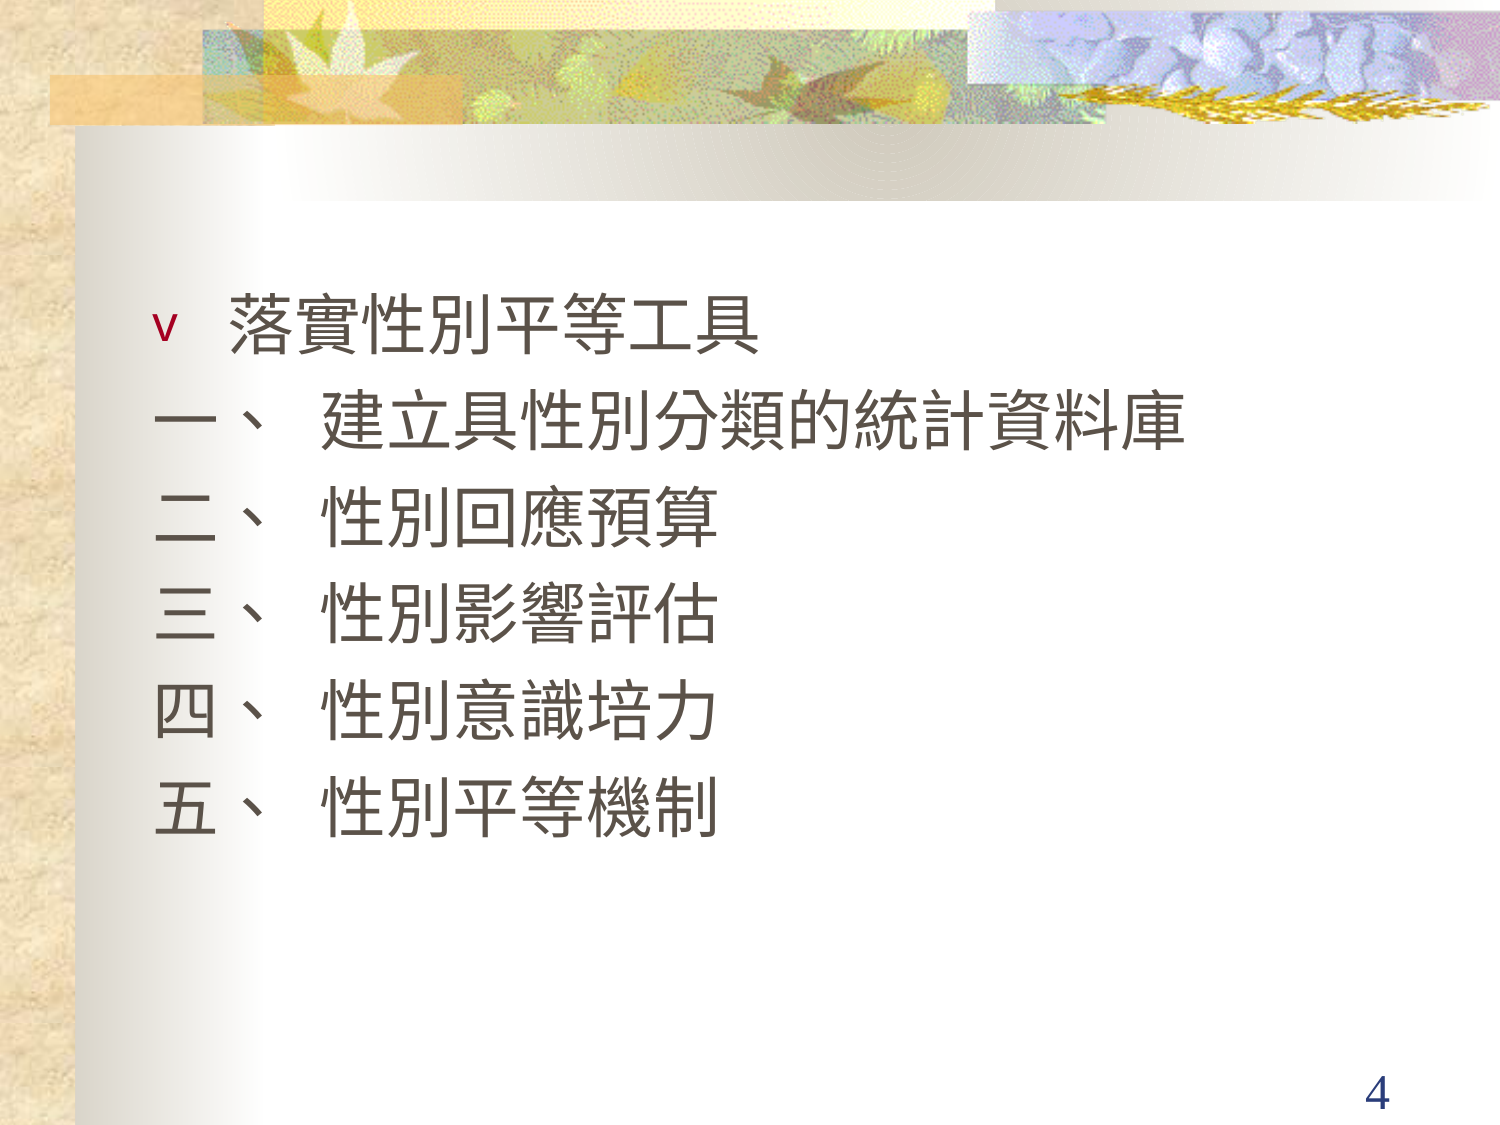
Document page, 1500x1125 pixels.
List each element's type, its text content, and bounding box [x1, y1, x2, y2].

text_box 落實性別平等工具 一、 建立具性別分類的統計資料庫 二、 性別回應預算 三、 性別影響評估 四、 性別意識培力 五、 性別平等機制 [137, 275, 1500, 1025]
text_box [1350, 1052, 1500, 1125]
